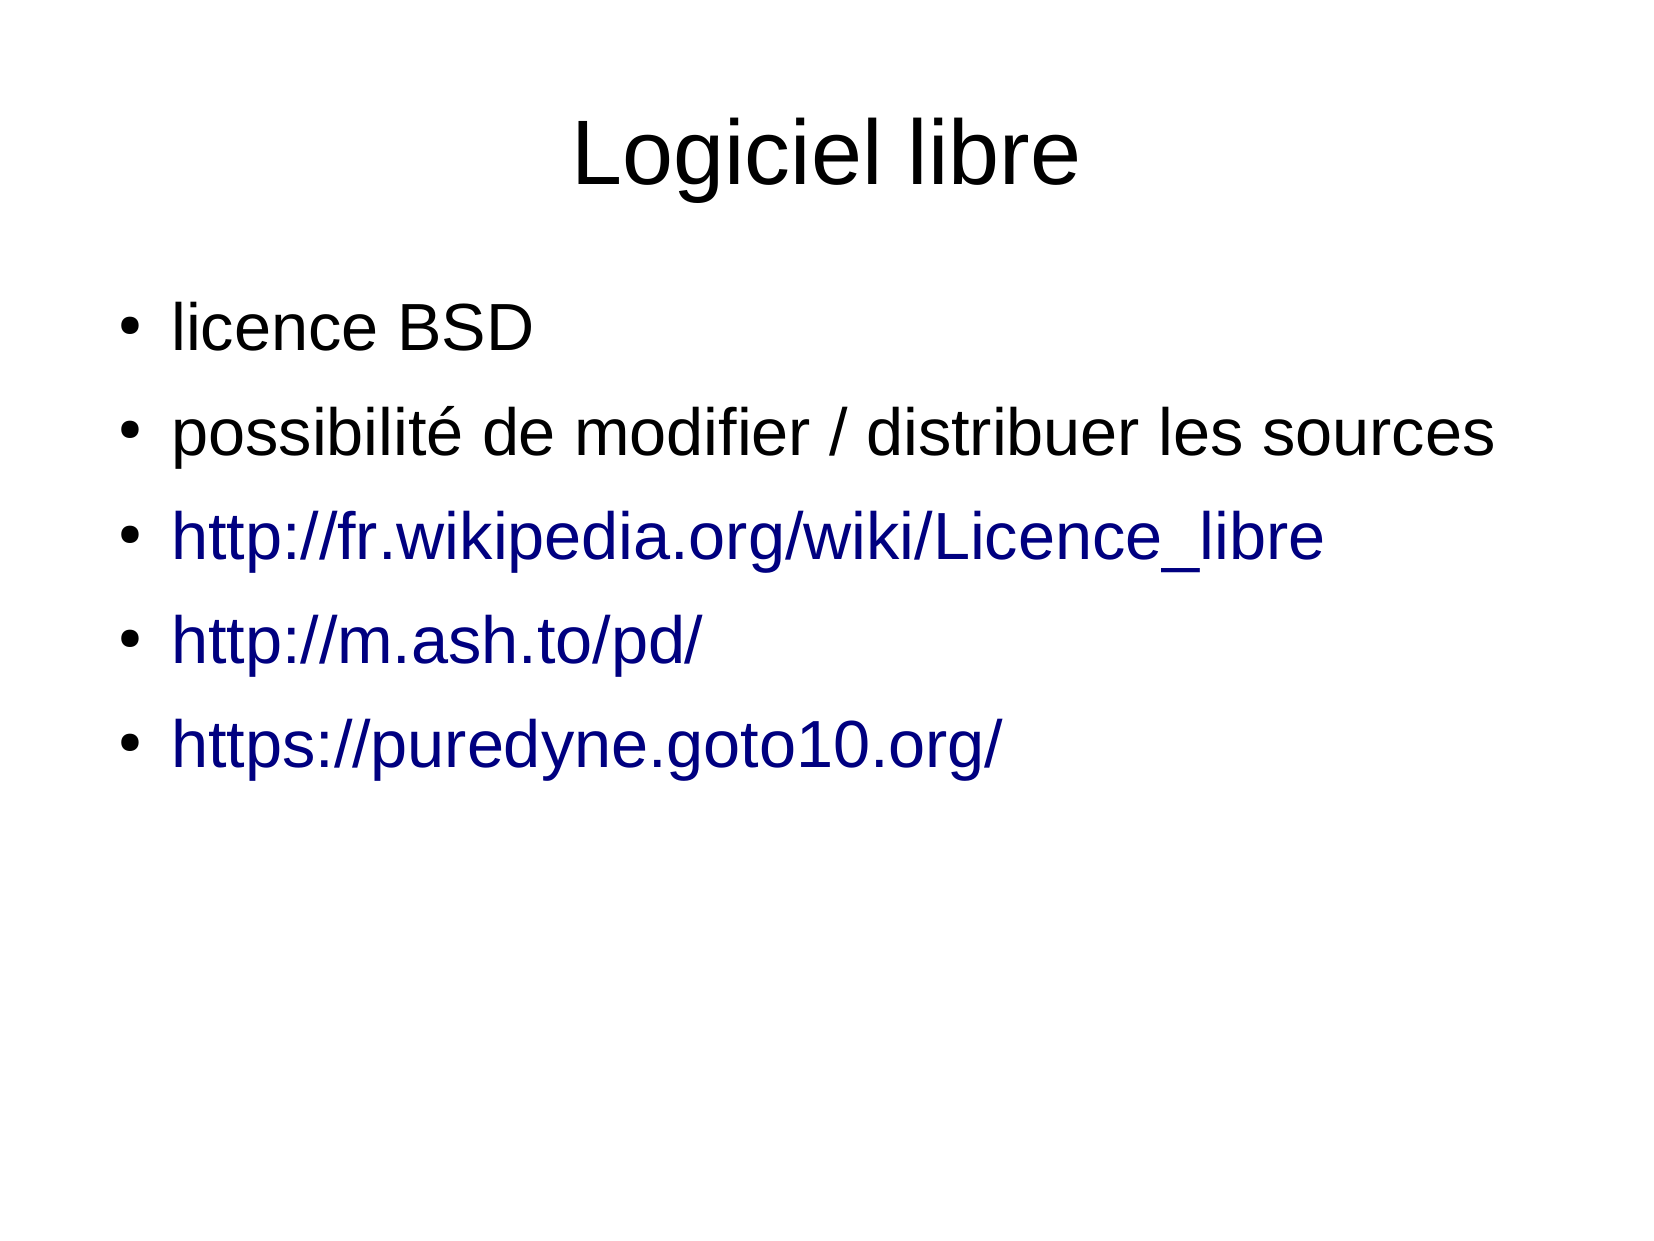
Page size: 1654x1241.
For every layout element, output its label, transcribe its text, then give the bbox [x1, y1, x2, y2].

title Logiciel libre [82, 49, 1571, 257]
list licence BSD possibilité de modifier / distribuer les sources http://fr.wikipedia.org/wiki/Licence_libre http://m.ash.to/pd/ https://puredyne.goto10.org/ [82, 290, 1571, 1109]
